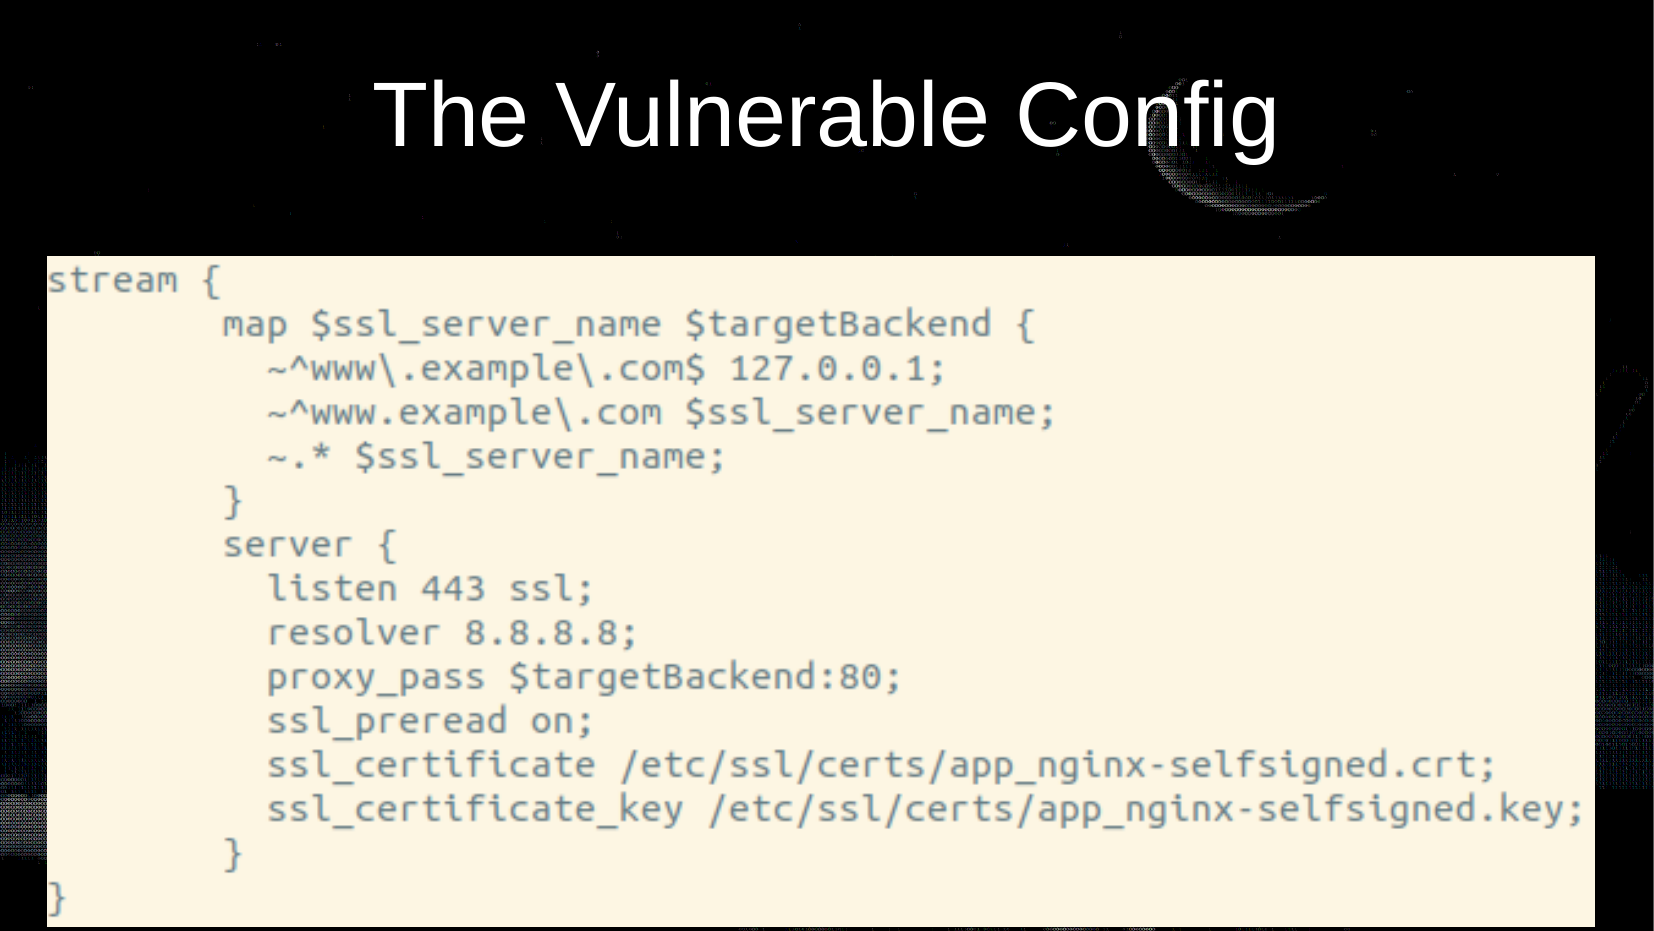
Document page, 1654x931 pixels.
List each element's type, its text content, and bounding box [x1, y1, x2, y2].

picture [0, 0, 1654, 931]
title The Vulnerable Config [82, 37, 1571, 193]
